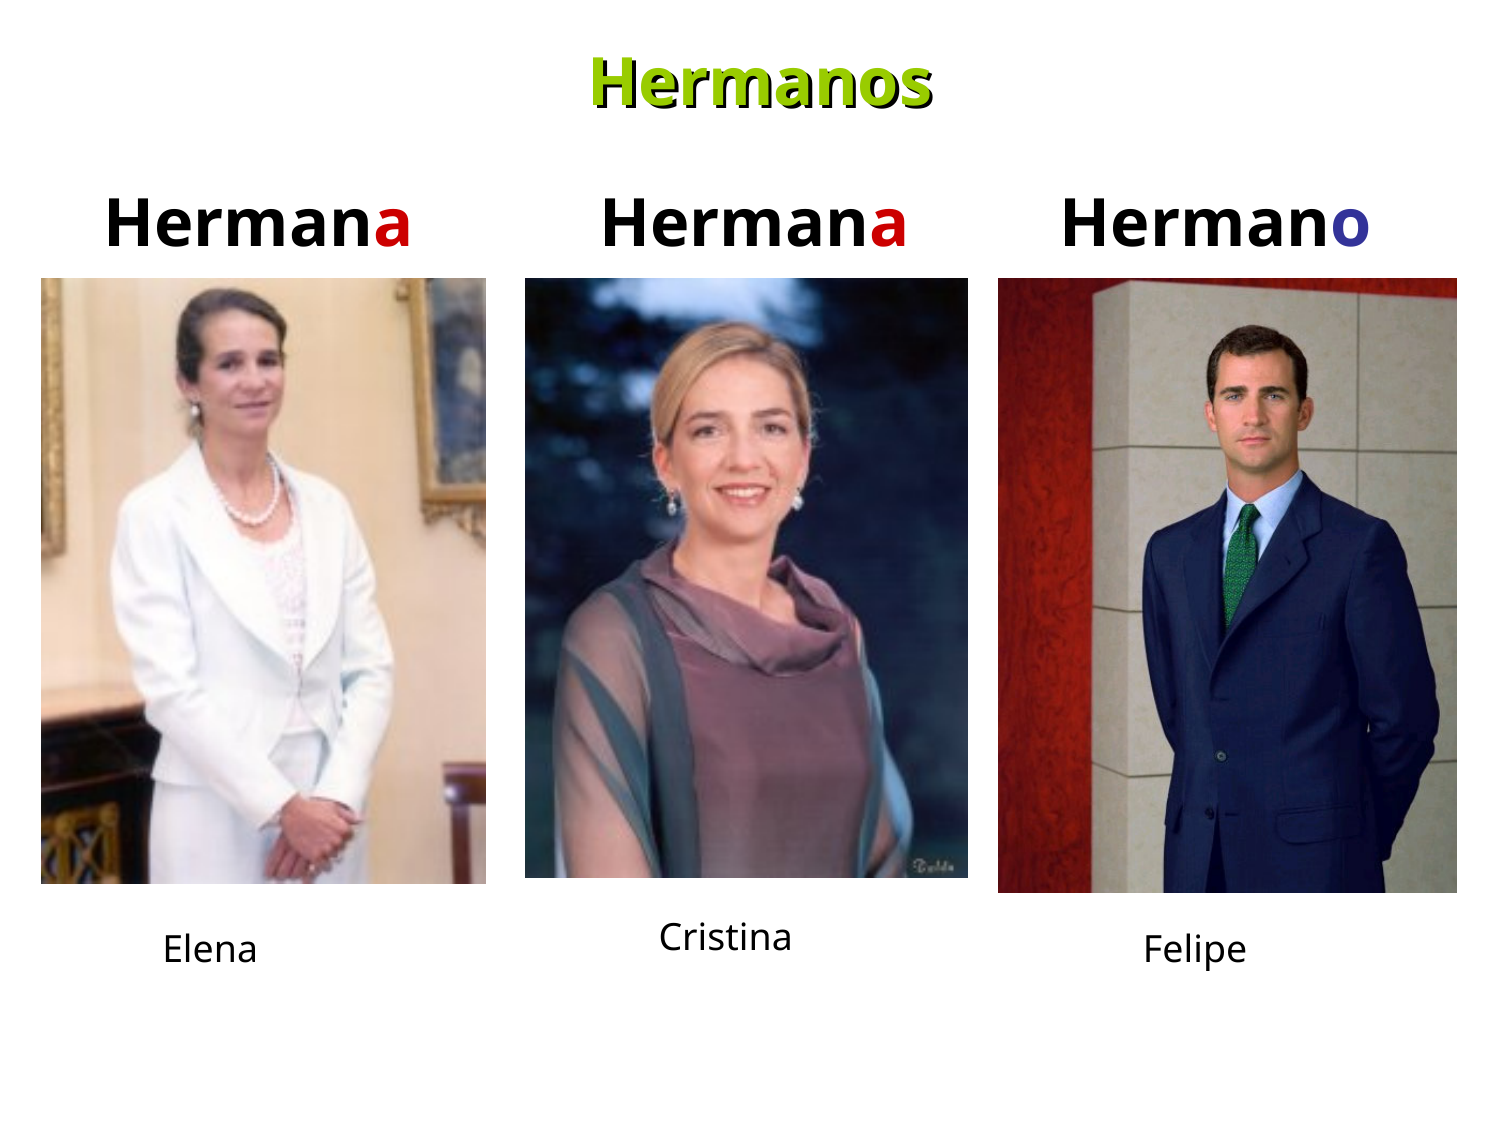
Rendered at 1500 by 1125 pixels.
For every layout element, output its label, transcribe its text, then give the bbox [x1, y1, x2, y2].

picture [41, 278, 486, 884]
text_box Hermano [1045, 172, 1424, 269]
text_box Elena [147, 916, 432, 978]
text_box Felipe [1128, 916, 1424, 978]
text_box Hermana [584, 172, 963, 269]
picture [998, 278, 1457, 893]
text_box Hermana [88, 172, 467, 269]
text_box Cristina [643, 904, 999, 966]
picture [525, 278, 968, 878]
text_box Hermanos [572, 30, 1082, 127]
